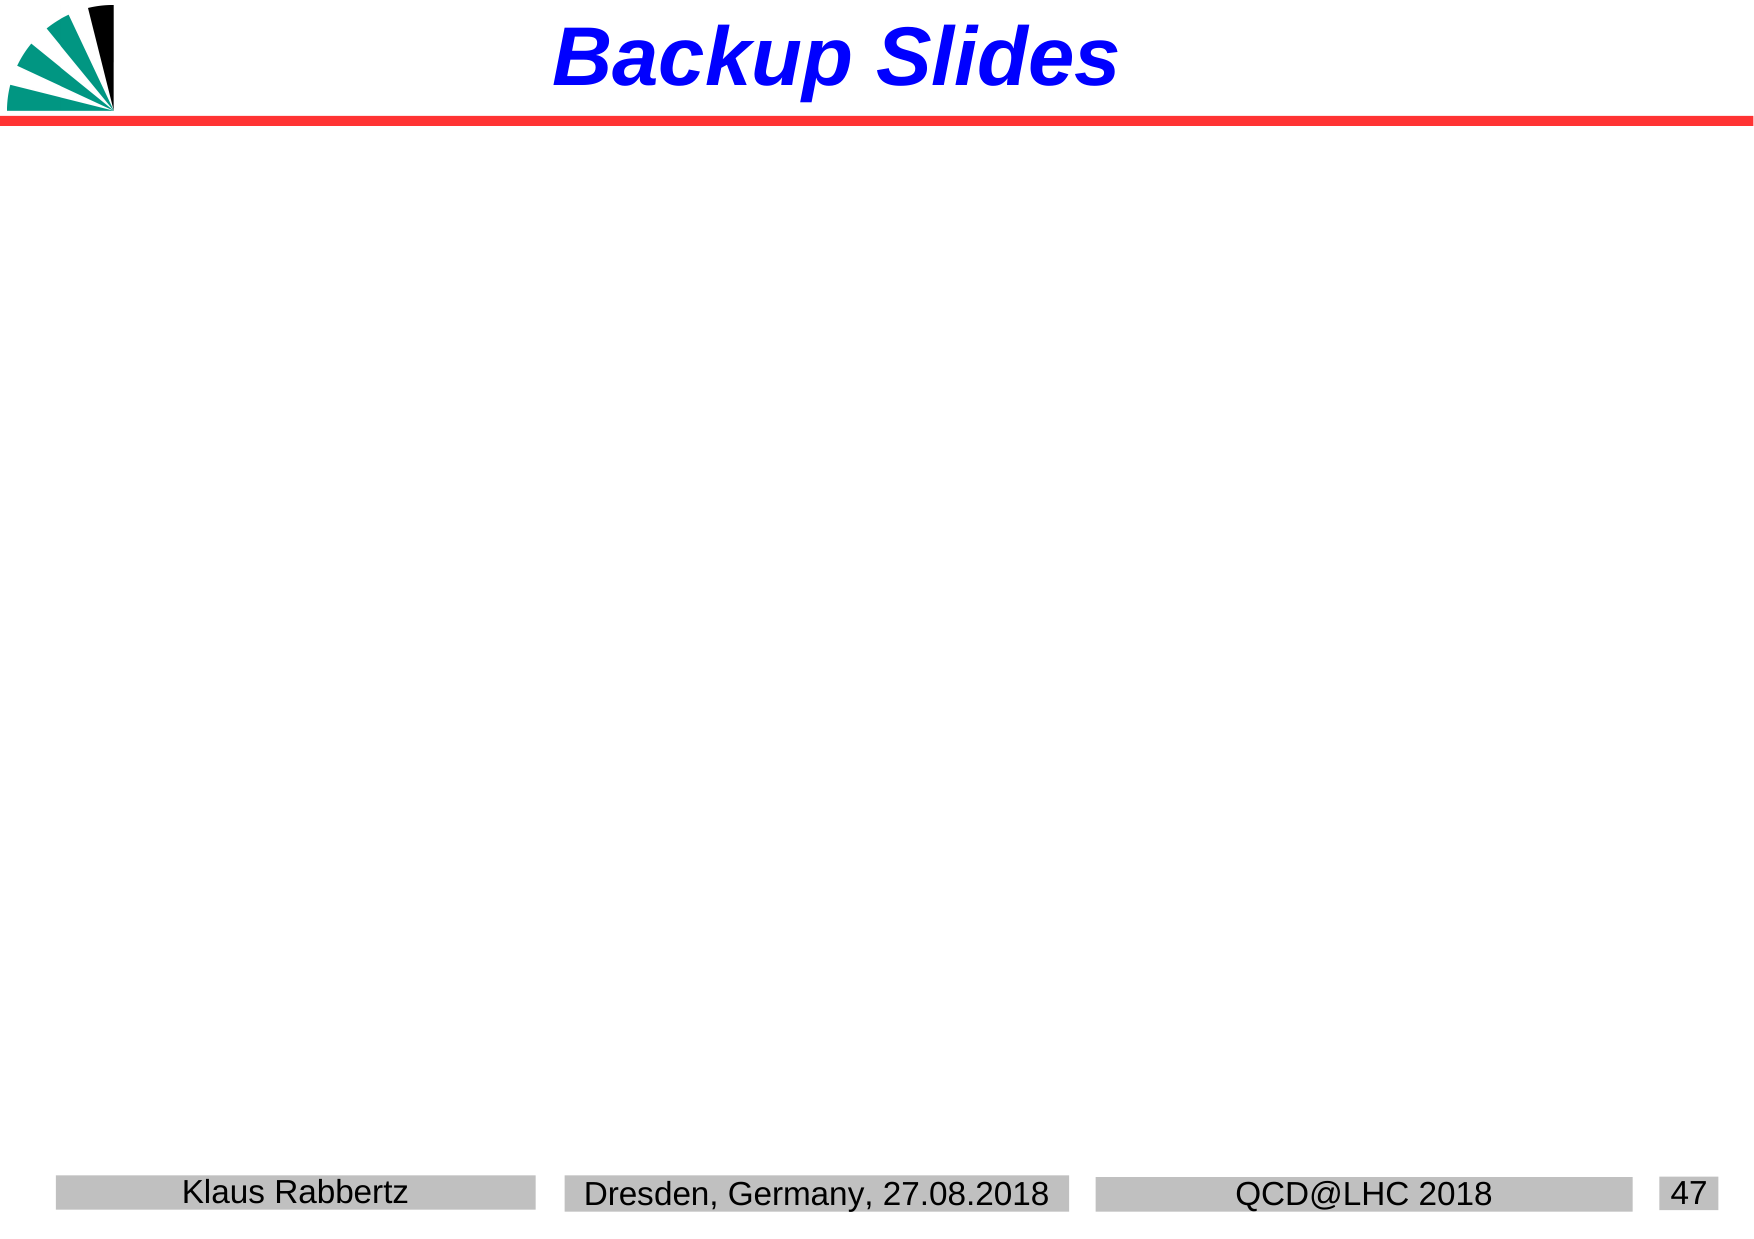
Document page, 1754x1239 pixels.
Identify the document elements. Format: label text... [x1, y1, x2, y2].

title Backup Slides [129, 0, 1545, 114]
picture [7, 5, 114, 112]
